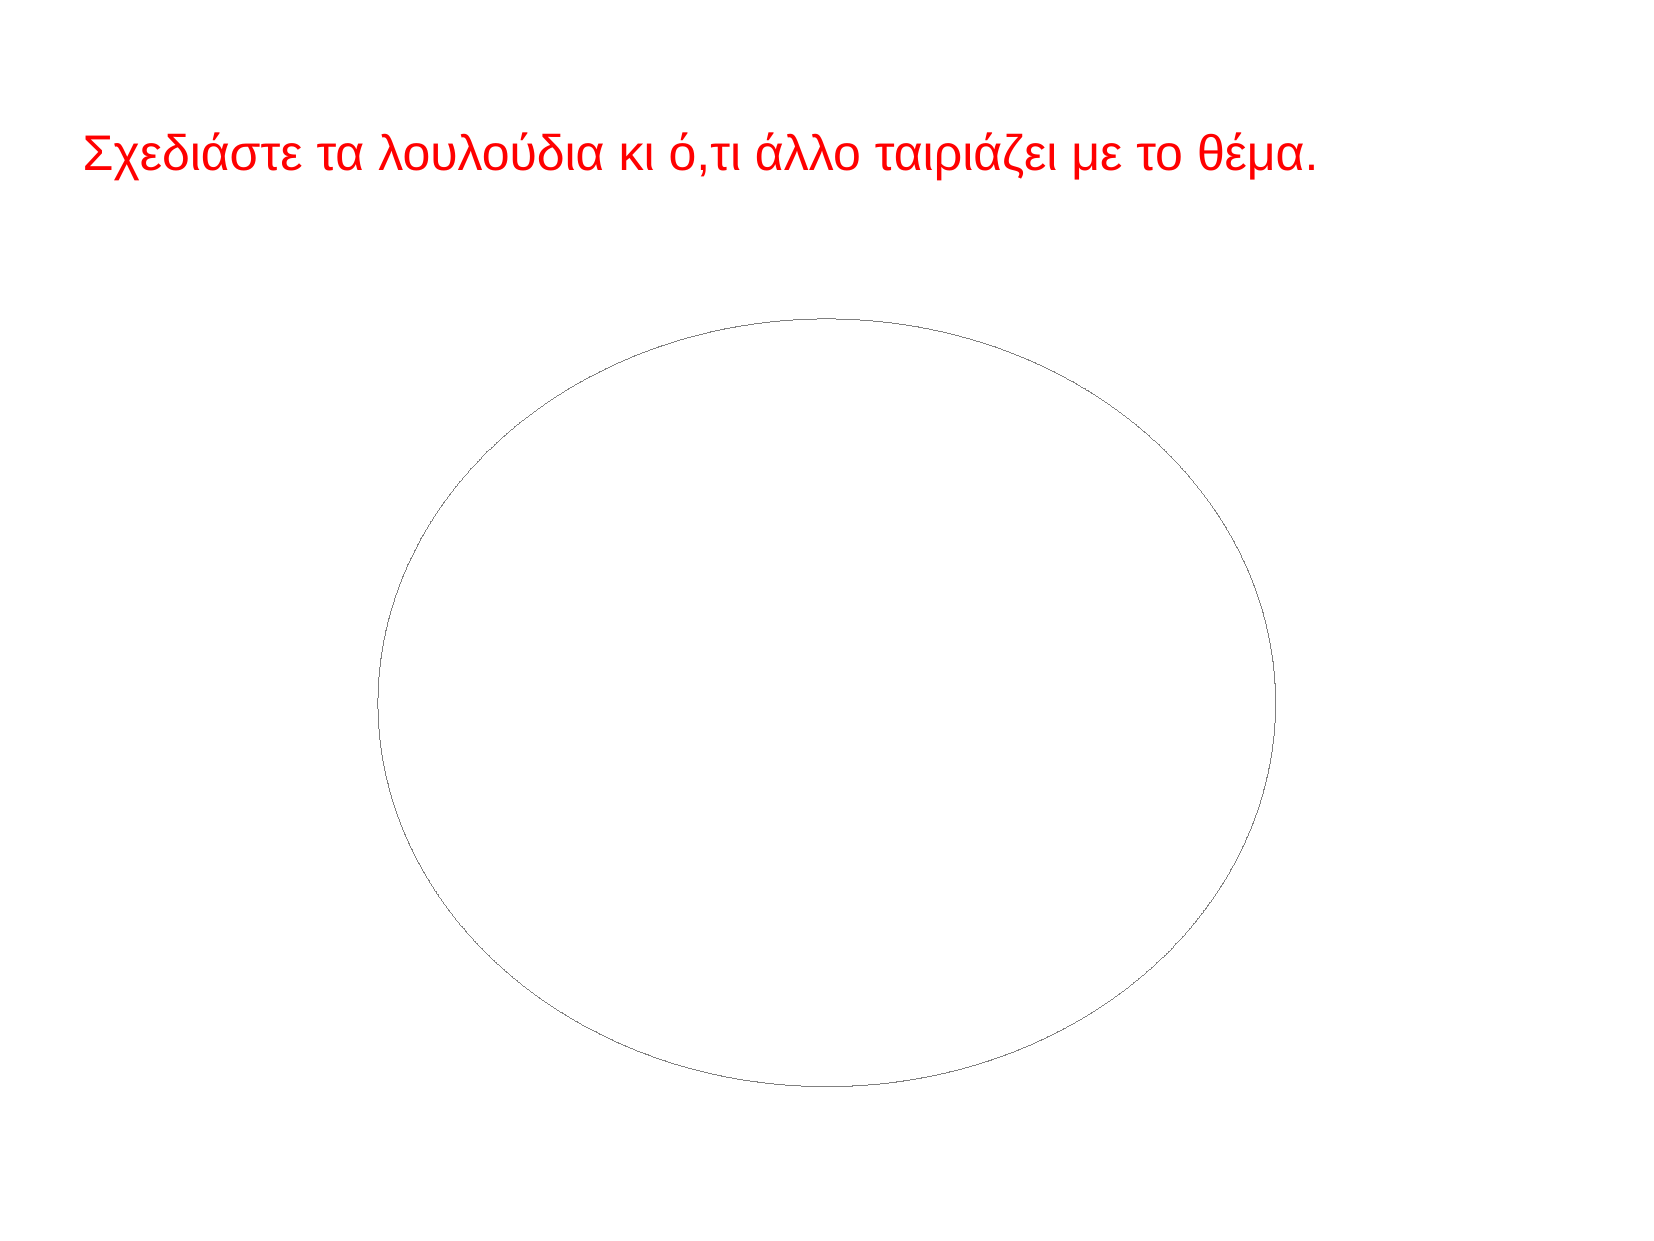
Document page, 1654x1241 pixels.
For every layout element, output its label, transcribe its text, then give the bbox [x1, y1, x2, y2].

text_box [377, 318, 1276, 1087]
title Σχεδιάστε τα λουλούδια κι ό,τι άλλο ταιριάζει με το θέμα. [82, 49, 1571, 257]
